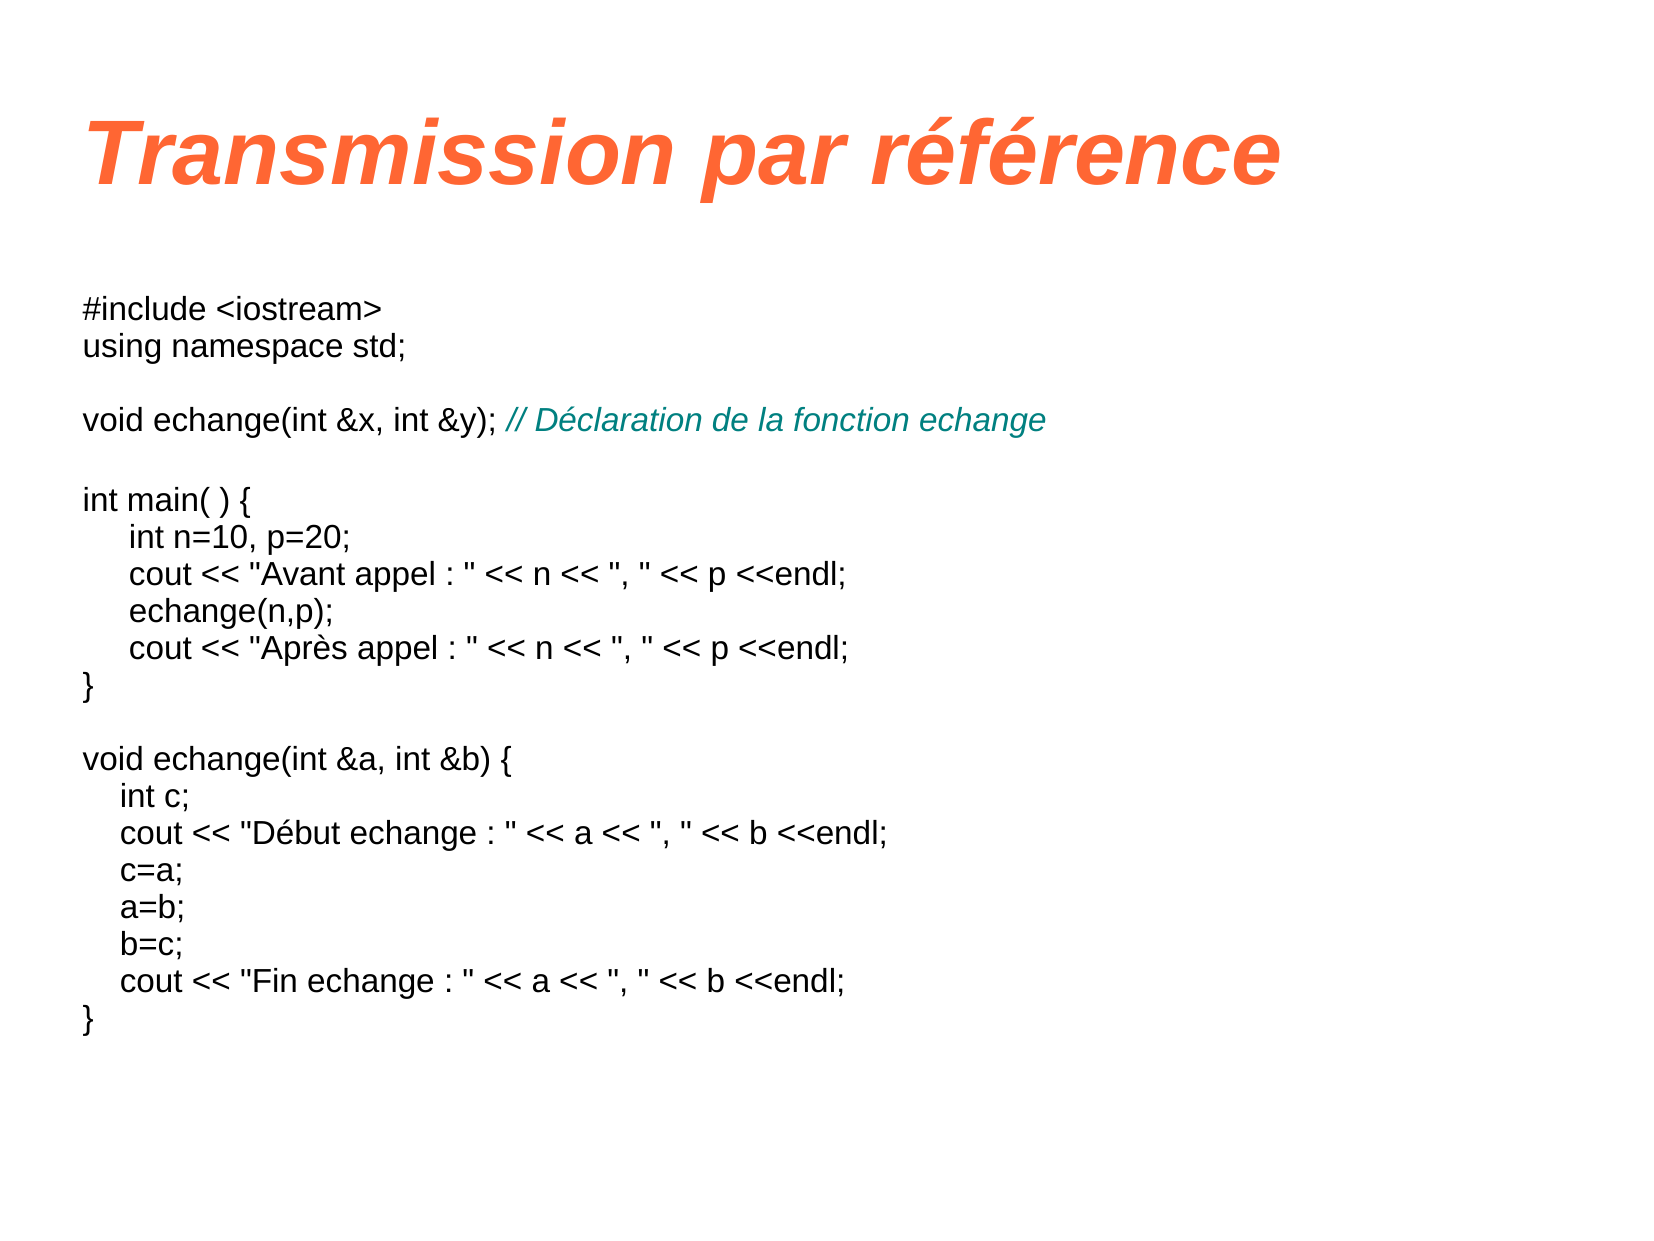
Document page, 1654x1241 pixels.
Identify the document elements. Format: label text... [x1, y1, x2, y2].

title Transmission par référence [82, 49, 1571, 257]
list #include <iostream> using namespace std; void echange(int &x, int &y); // Déclaration de la fonction echange int main( ) { int n=10, p=20; cout << "Avant appel : " << n << ", " << p <<endl; echange(n,p); cout << "Après appel : " << n << ", " << p <<endl; } void echange(int &a, int &b) { int c; cout << "Début echange : " << a << ", " << b <<endl; c=a; a=b; b=c; cout << "Fin echange : " << a << ", " << b <<endl; } [82, 290, 1571, 1109]
